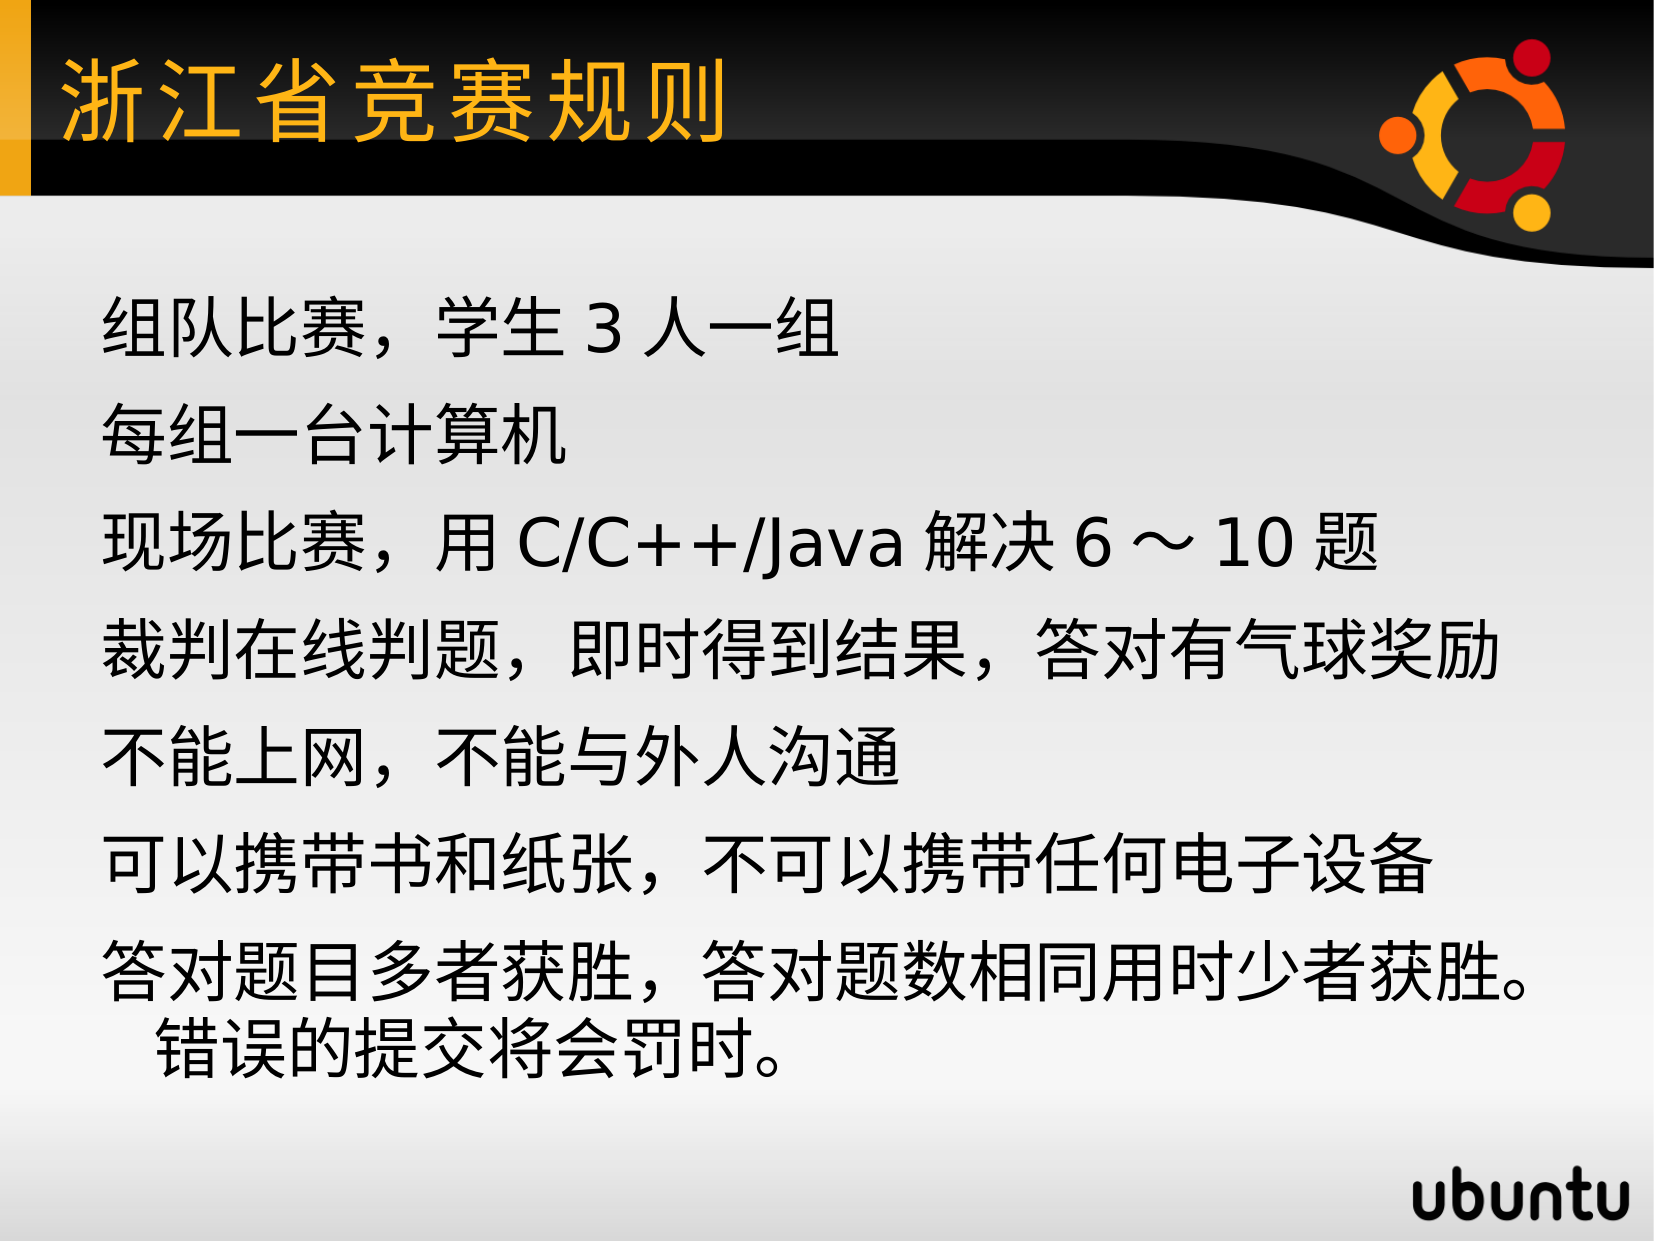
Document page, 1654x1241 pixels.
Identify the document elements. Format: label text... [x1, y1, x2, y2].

title 浙江省竞赛规则 [59, 36, 1270, 171]
picture [0, 0, 1654, 1241]
list 组队比赛，学生3人一组 每组一台计算机 现场比赛，用C/C++/Java解决6～10题 裁判在线判题，即时得到结果，答对有气球奖励 不能上网，不能与外人沟通 可以携带书和纸张，不可以携带任何电子设备 答对题目多者获胜，答对题数相同用时少者获胜。错误的提交将会罚时。 [82, 290, 1571, 1168]
